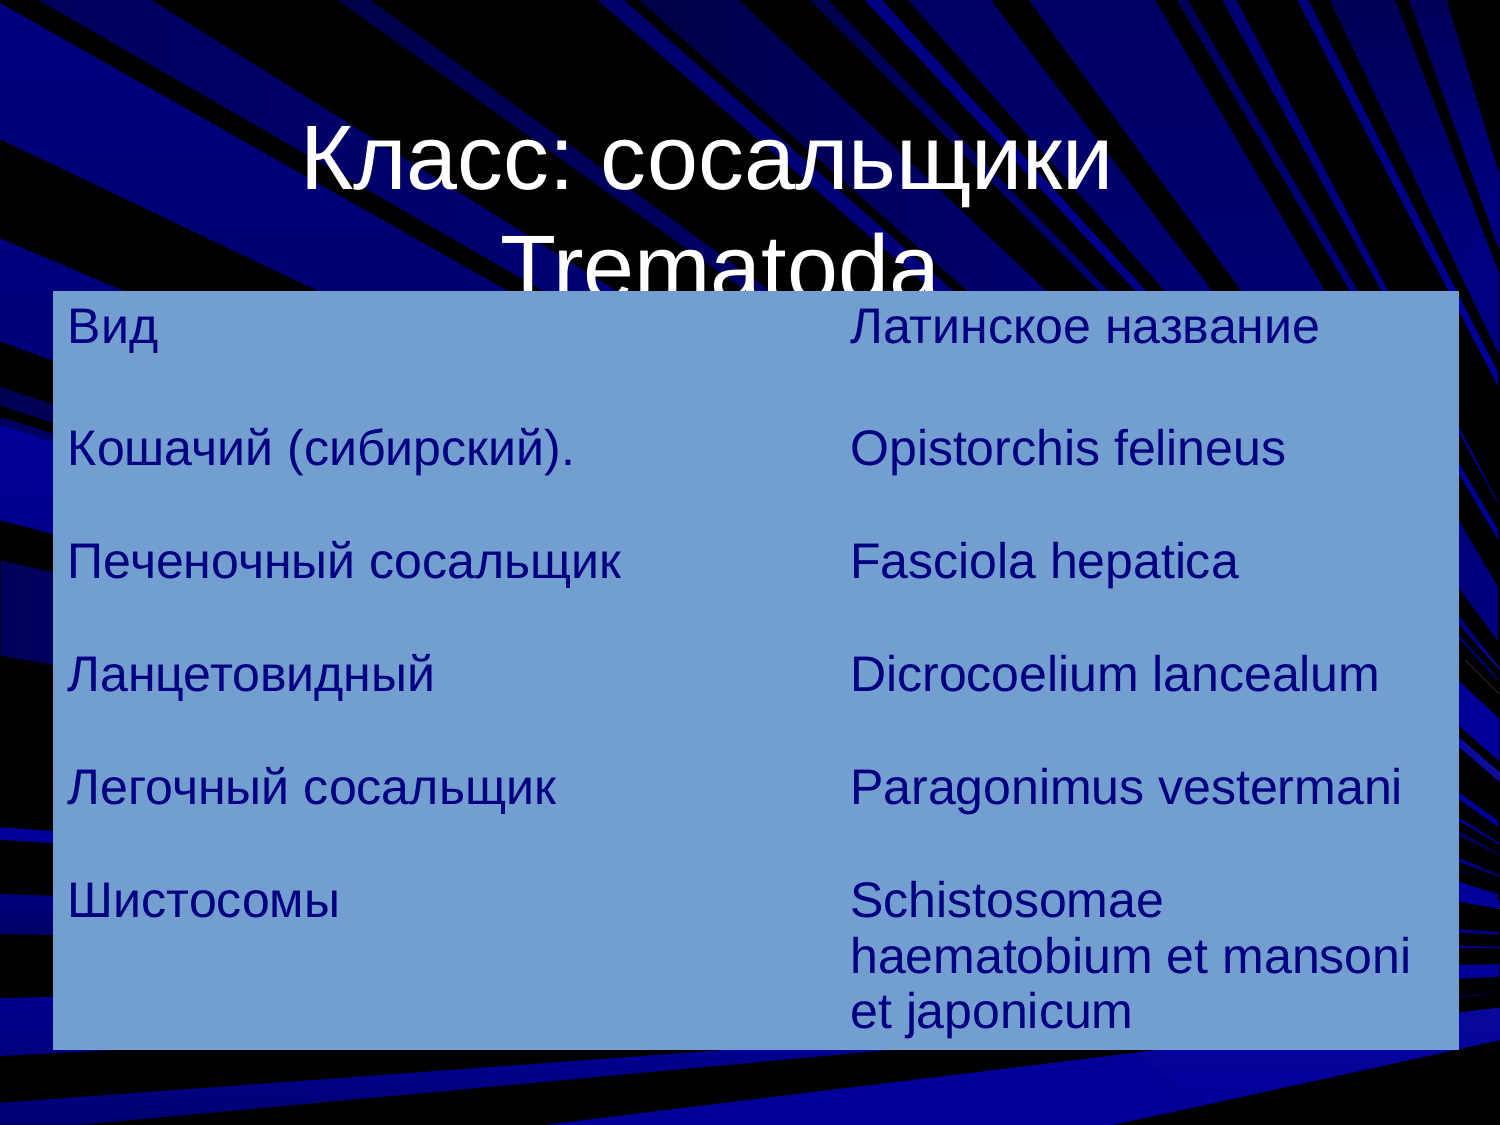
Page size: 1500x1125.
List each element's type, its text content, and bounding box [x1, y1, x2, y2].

table_cell Fasciola hepatica [836, 526, 1459, 639]
table_cell Paragonimus vestermani [836, 752, 1459, 865]
table_cell Печеночный сосальщик [53, 526, 836, 639]
table_cell Кошачий (сибирский). [53, 413, 836, 526]
table_cell Легочный сосальщик [53, 752, 836, 865]
table_header Вид [53, 291, 836, 413]
table_cell Шистосомы [53, 865, 836, 1050]
title Класс: сосальщики Trematoda [0, 90, 1442, 278]
table_cell Schistosomae haematobium et mansoni et japonicum [836, 865, 1459, 1050]
table_header Латинское название [836, 291, 1459, 413]
table_cell Ланцетовидный [53, 639, 836, 752]
table_cell Opistorchis felineus [836, 413, 1459, 526]
table_cell Dicrocoelium lancealum [836, 639, 1459, 752]
